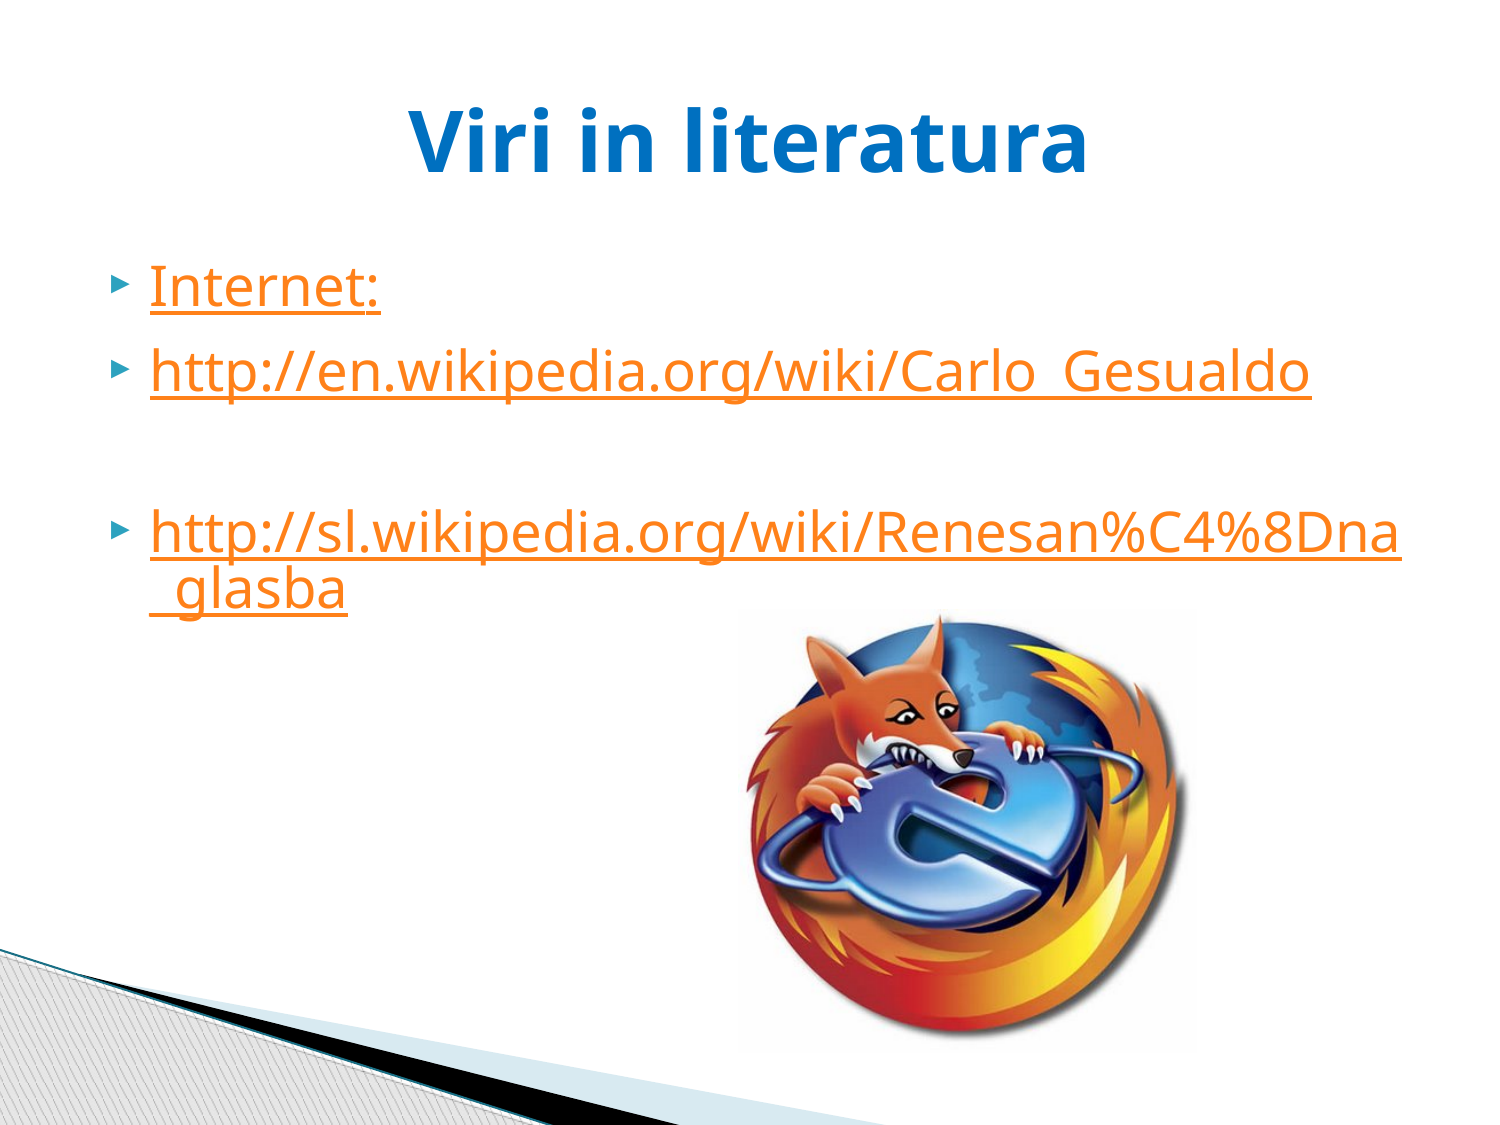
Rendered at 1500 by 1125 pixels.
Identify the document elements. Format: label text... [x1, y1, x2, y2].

list Internet: http://en.wikipedia.org/wiki/Carlo_Gesualdo http://sl.wikipedia.org/wiki/Renesan%C4%8Dna_glasba [75, 242, 1425, 986]
title Viri in literatura [75, 45, 1425, 233]
picture [738, 609, 1197, 1053]
